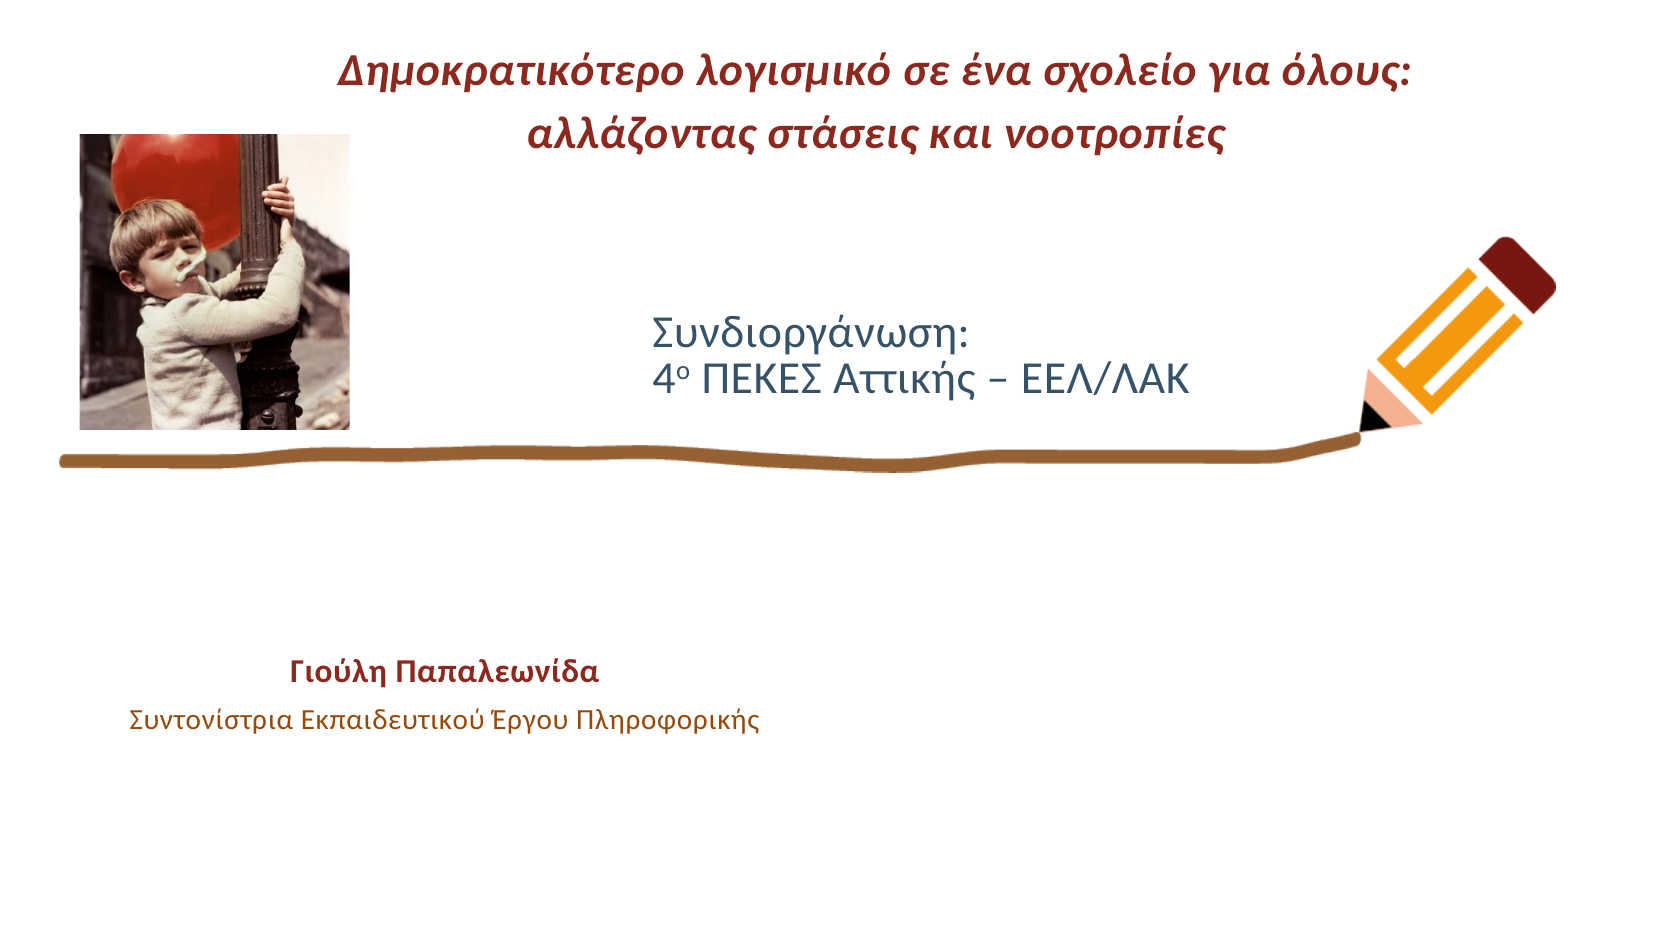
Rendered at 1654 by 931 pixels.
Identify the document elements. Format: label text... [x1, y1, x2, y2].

text_box Συνδιοργάνωση: 4ο ΠΕΚΕΣ Αττικής – ΕΕΛ/ΛΑΚ [637, 305, 1276, 413]
title Δημοκρατικότερο λογισμικό σε ένα σχολείο για όλους: αλλάζοντας στάσεις και νοοτροπίες [270, 31, 1483, 159]
list Γιούλη Παπαλεωνίδα Συντονίστρια Εκπαιδευτικού Έργου Πληροφορικής [20, 625, 814, 756]
picture [59, 134, 1556, 473]
